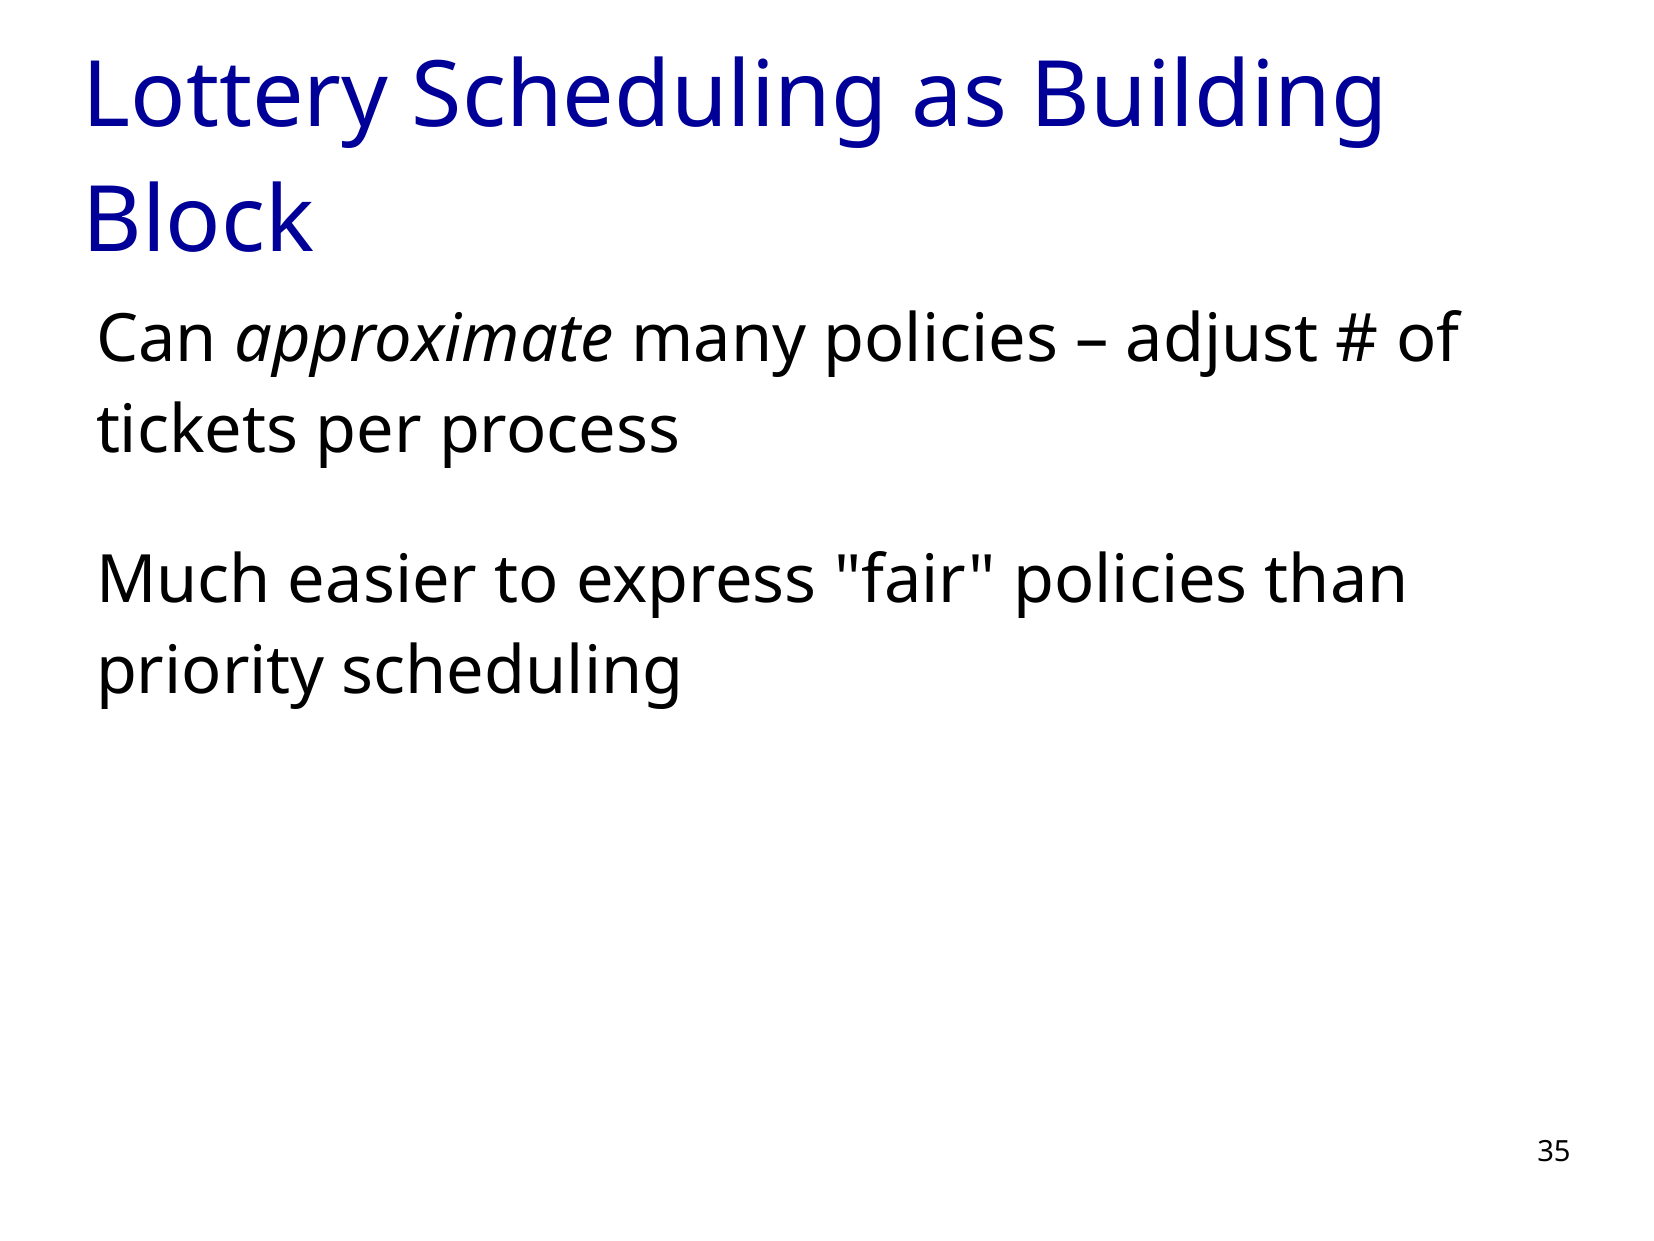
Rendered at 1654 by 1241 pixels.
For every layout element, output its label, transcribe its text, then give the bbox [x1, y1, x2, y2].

title Lottery Scheduling as Building Block [82, 49, 1571, 257]
list Can approximate many policies – adjust # of tickets per process Much easier to express "fair" policies than priority scheduling [60, 290, 1571, 1096]
